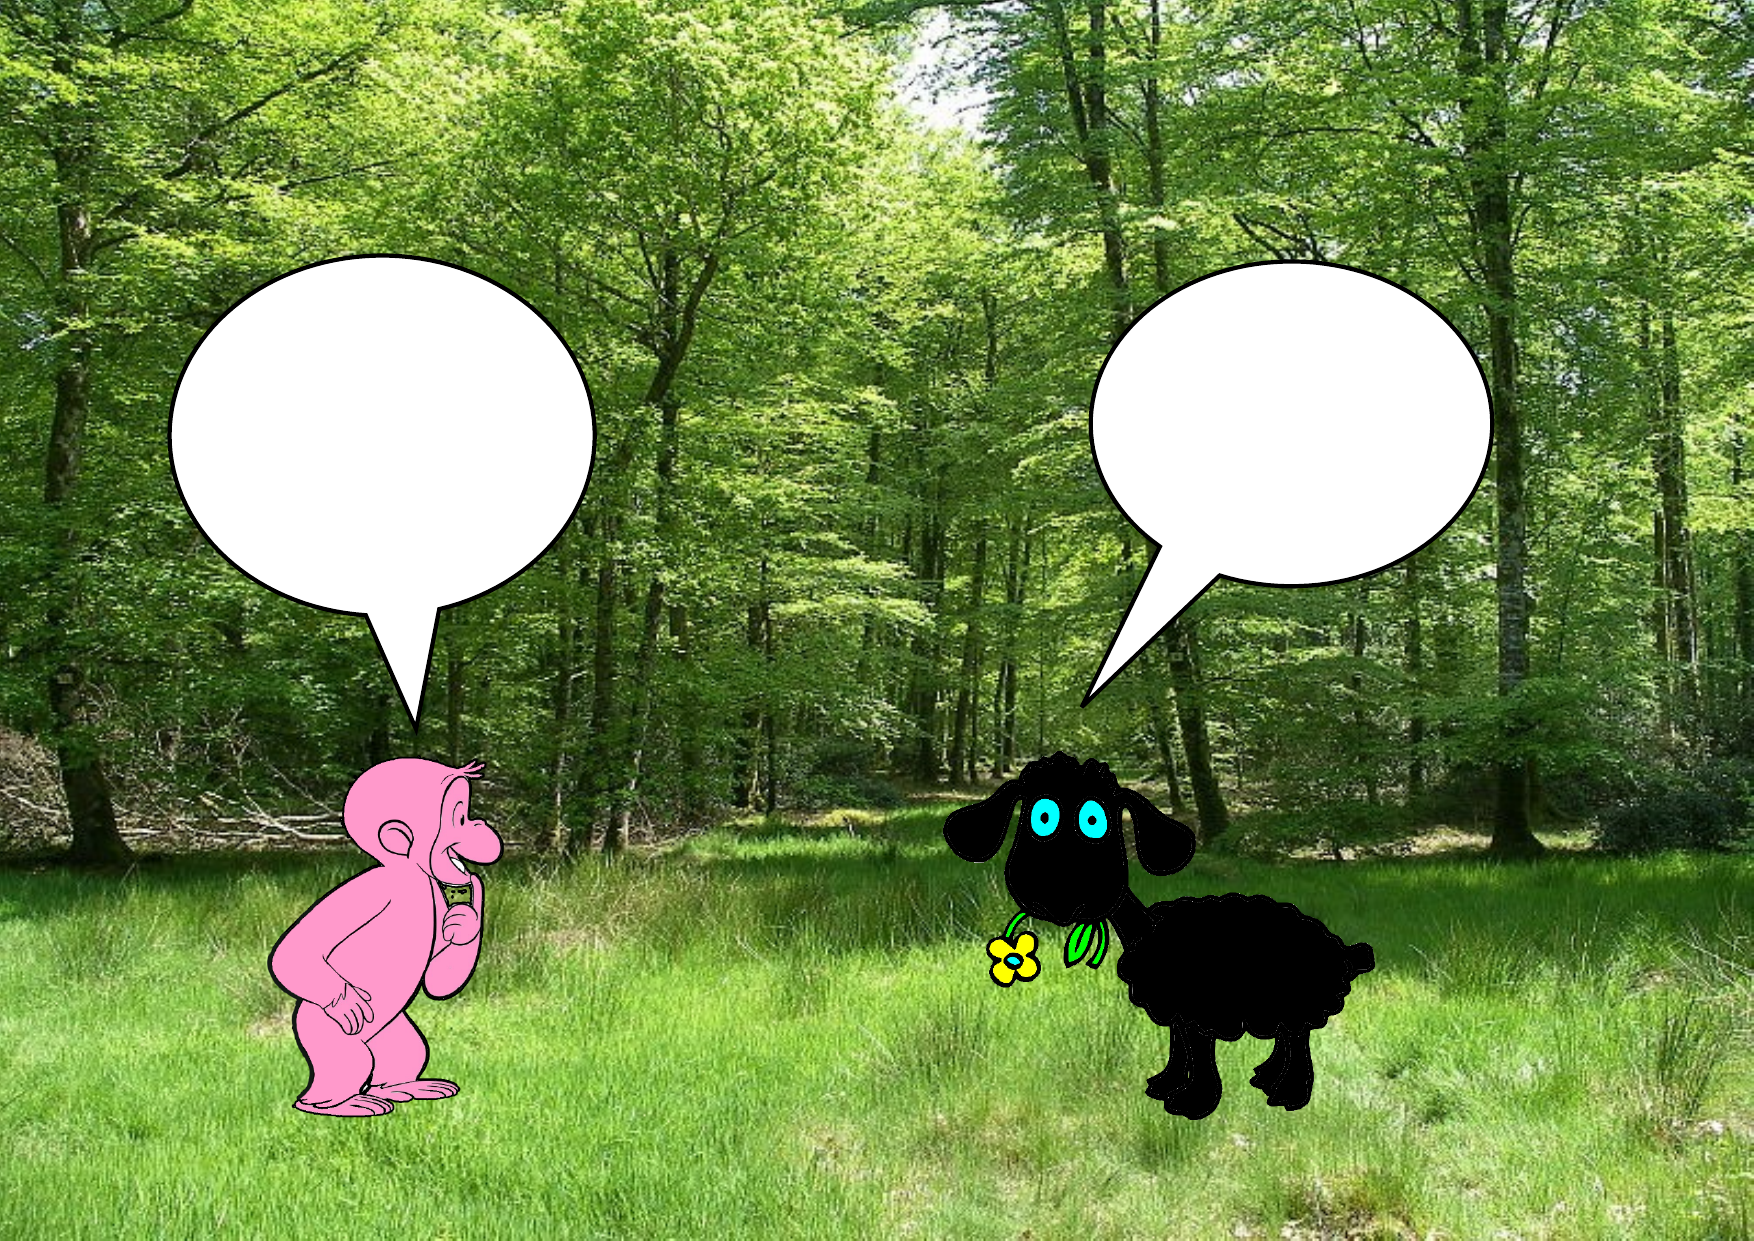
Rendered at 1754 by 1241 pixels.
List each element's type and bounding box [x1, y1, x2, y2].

text_box [1081, 261, 1493, 708]
text_box [169, 255, 595, 730]
picture [0, 0, 1754, 1241]
